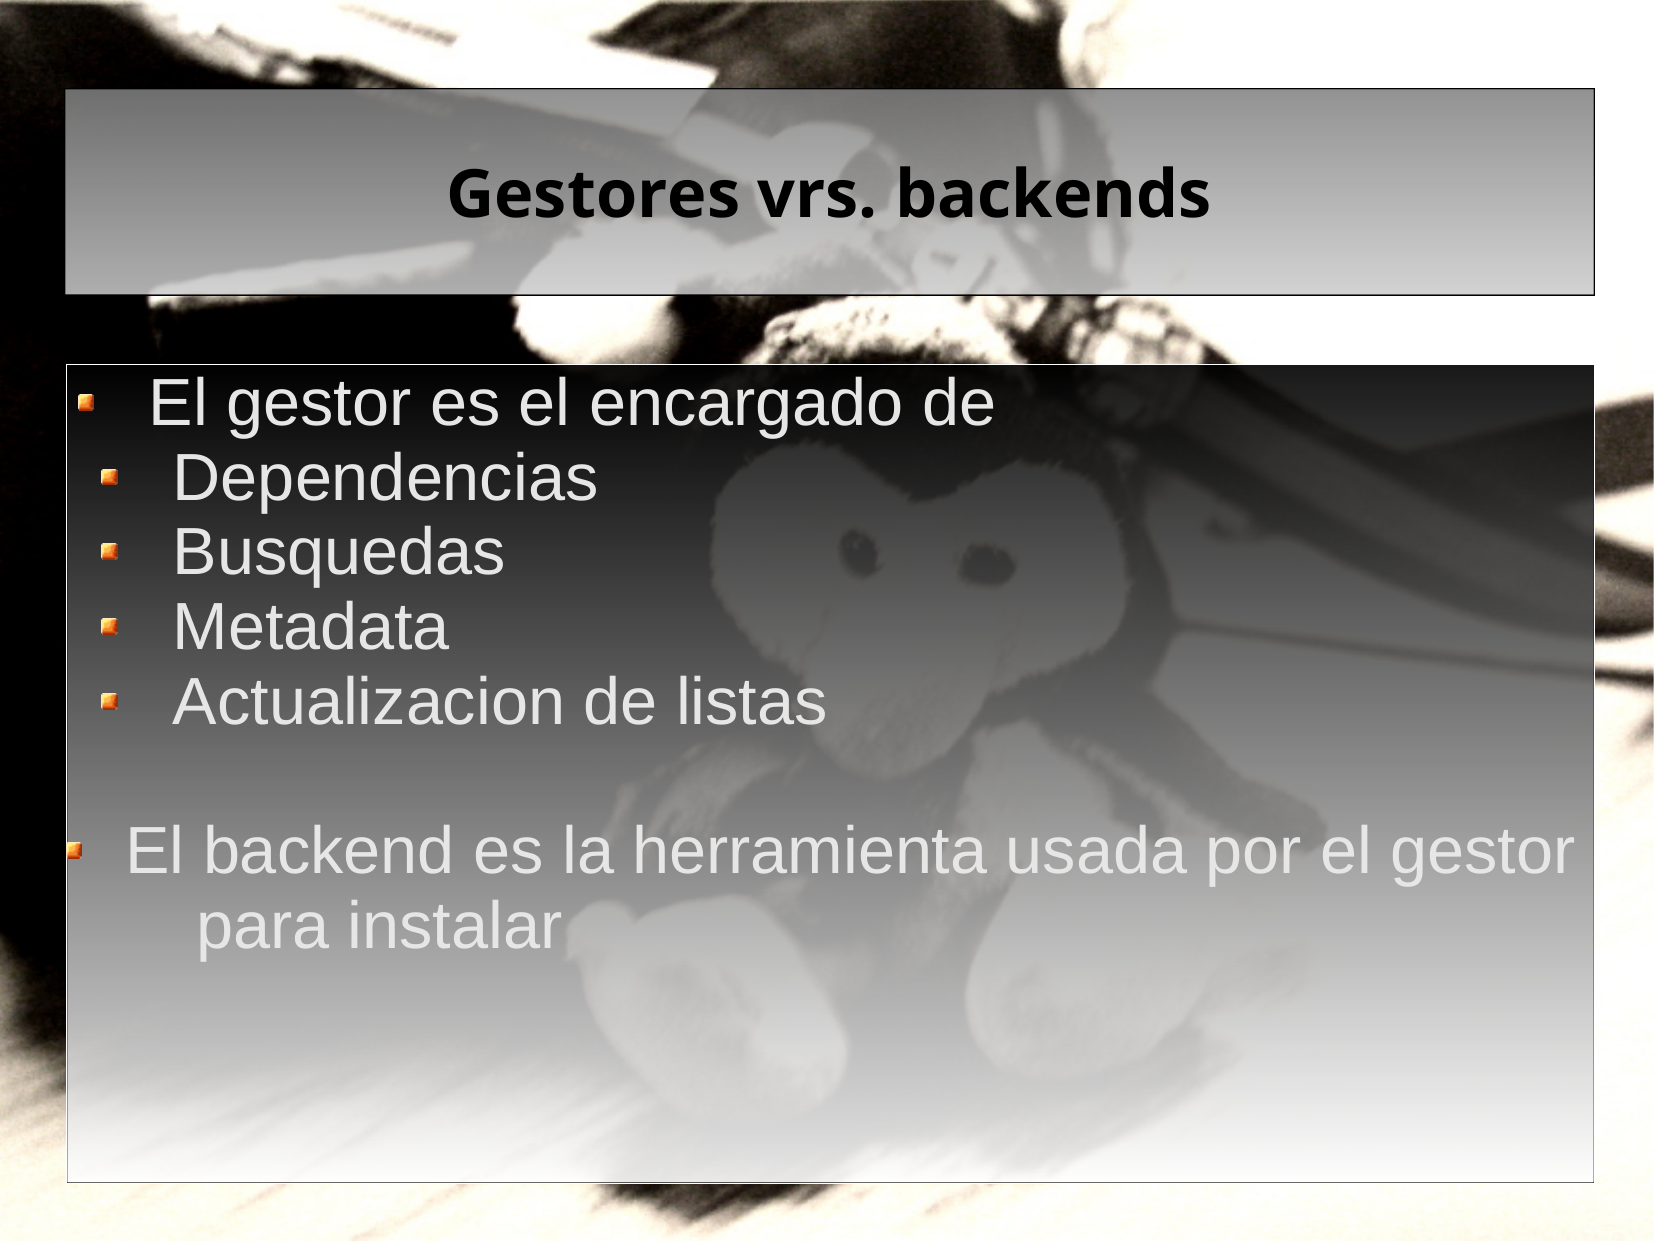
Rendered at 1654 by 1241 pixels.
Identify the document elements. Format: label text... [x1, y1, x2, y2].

title Gestores vrs. backends [64, 88, 1595, 296]
list El gestor es el encargado de Dependencias Busquedas Metadata Actualizacion de listas El backend es la herramienta usada por el gestor para instalar [66, 364, 1595, 1184]
picture [0, 0, 1654, 1241]
